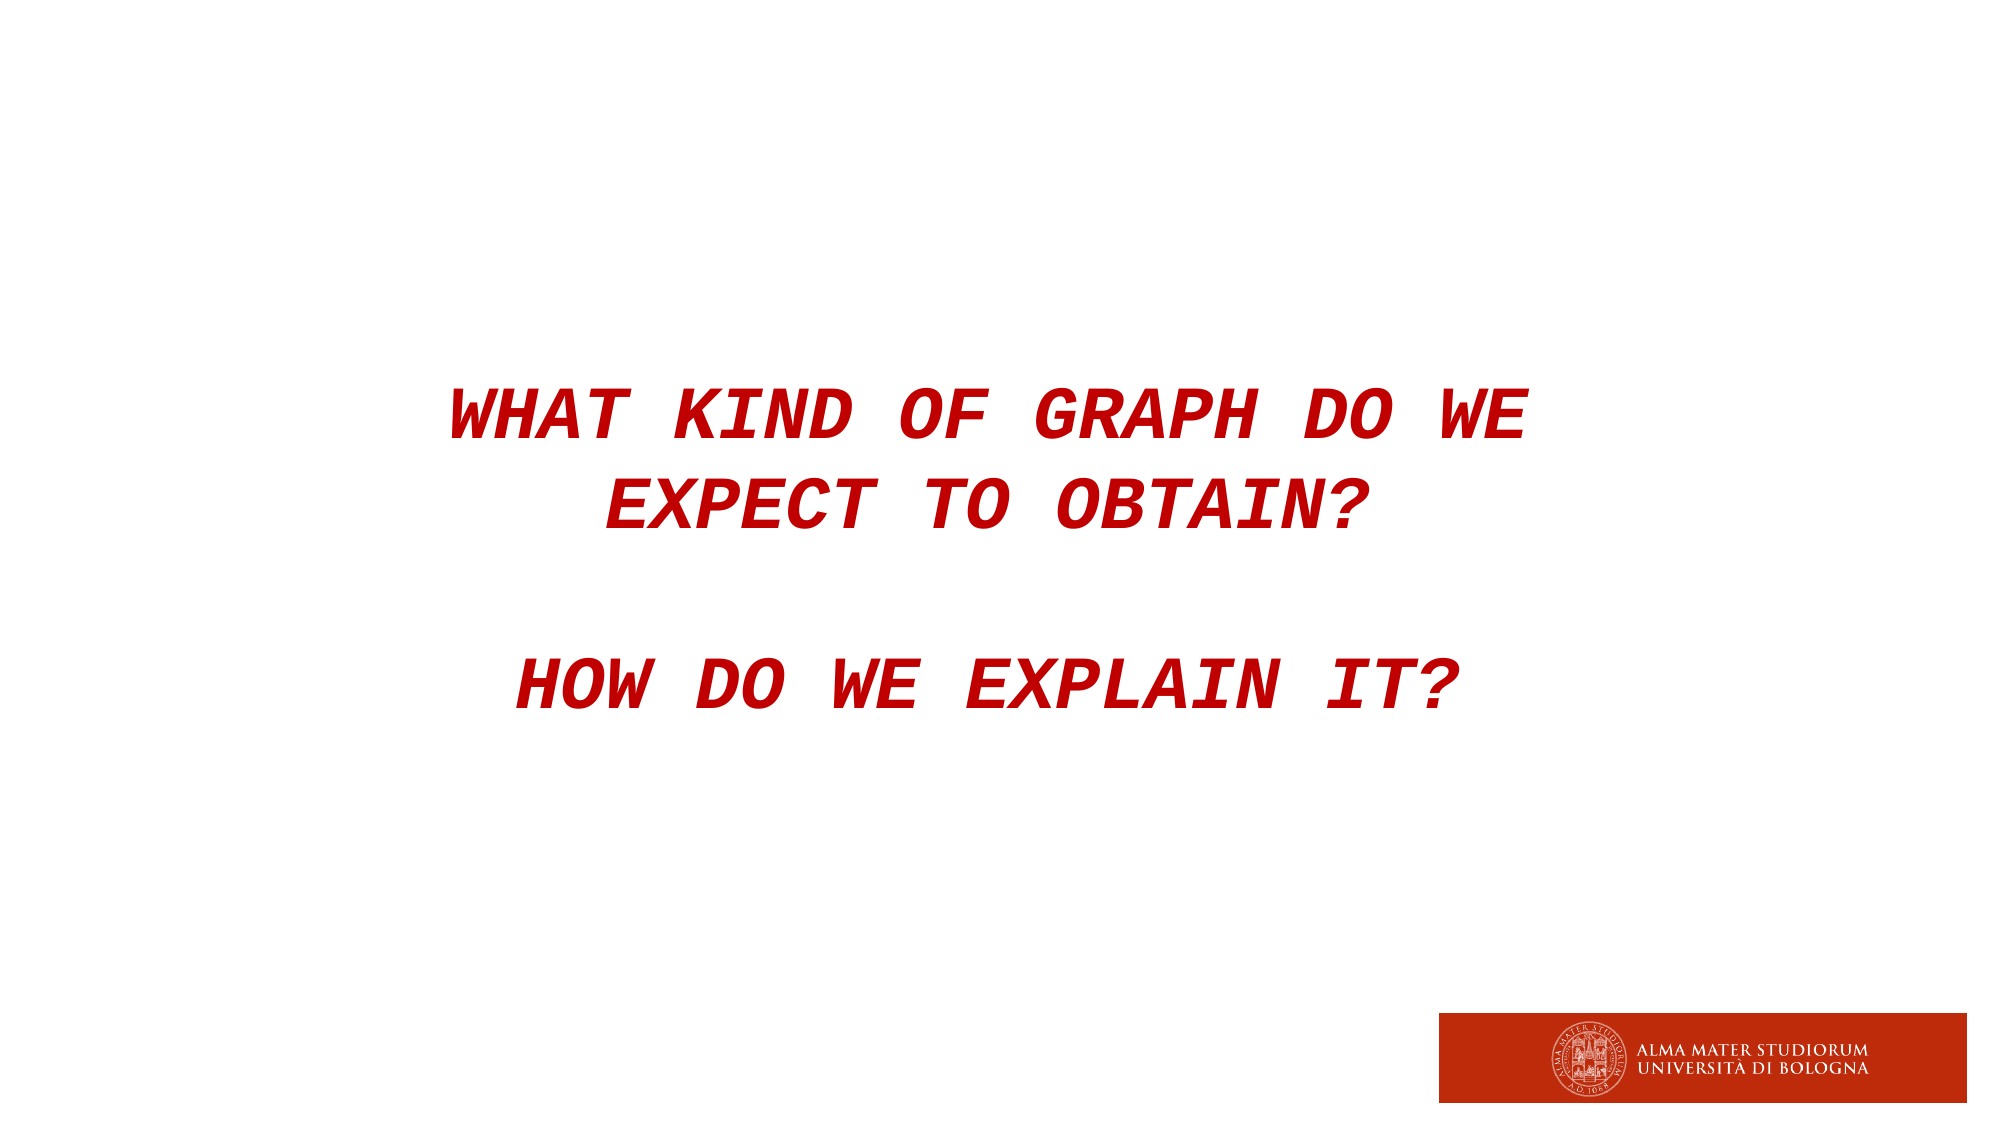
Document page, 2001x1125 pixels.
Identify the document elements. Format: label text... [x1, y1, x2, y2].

text_box WHAT KIND OF GRAPH DO WE EXPECT TO OBTAIN? HOW DO WE EXPLAIN IT? [285, 355, 1692, 806]
